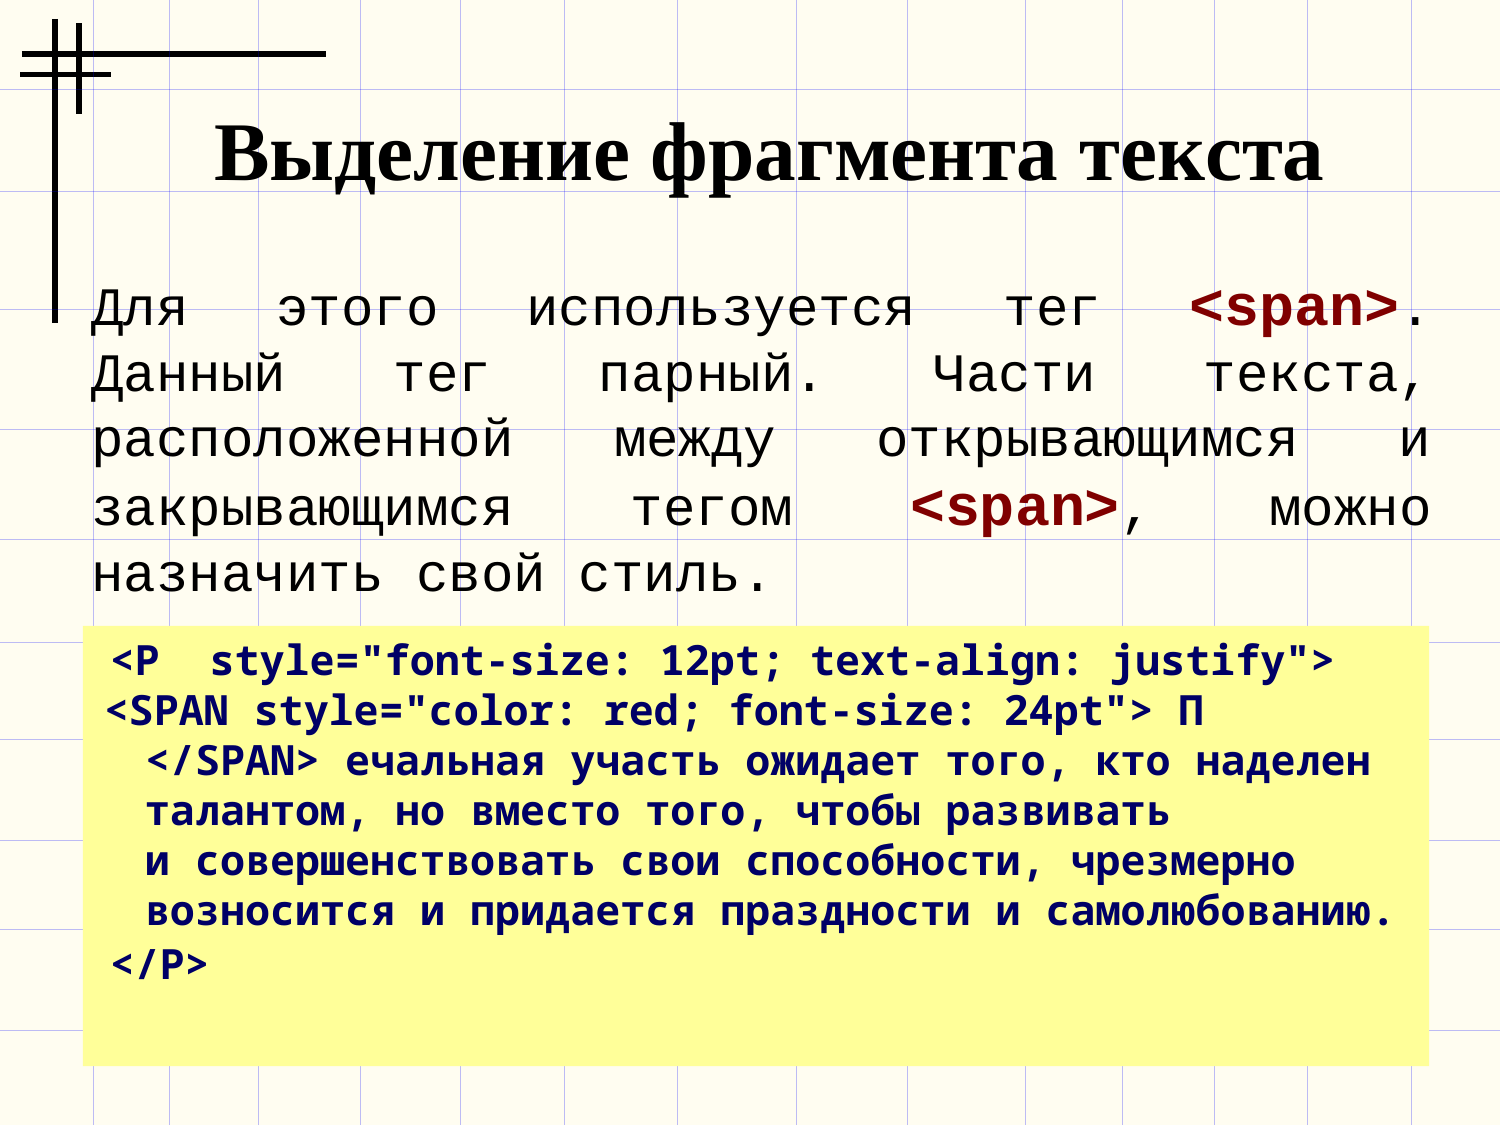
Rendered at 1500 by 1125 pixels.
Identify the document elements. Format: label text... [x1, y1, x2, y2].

text_box Для этого используется тег <span>. Данный тег парный. Части текста, расположенной между открывающимся и закрывающимся тегом <span>, можно назначить свой стиль. [76, 259, 1447, 610]
title Выделение фрагмента текста [75, 75, 1426, 221]
list <P style="font-size: 12pt; text-align: justify"> <SPAN style="color: red; font-size: 24pt"> П </SPAN> ечальная участь ожидает того, кто наделен талантом, но вместо того, чтобы развивать и совершенствовать свои способности, чрезмерно возносится и придается праздности и самолюбованию. </P> [82, 625, 1430, 1067]
